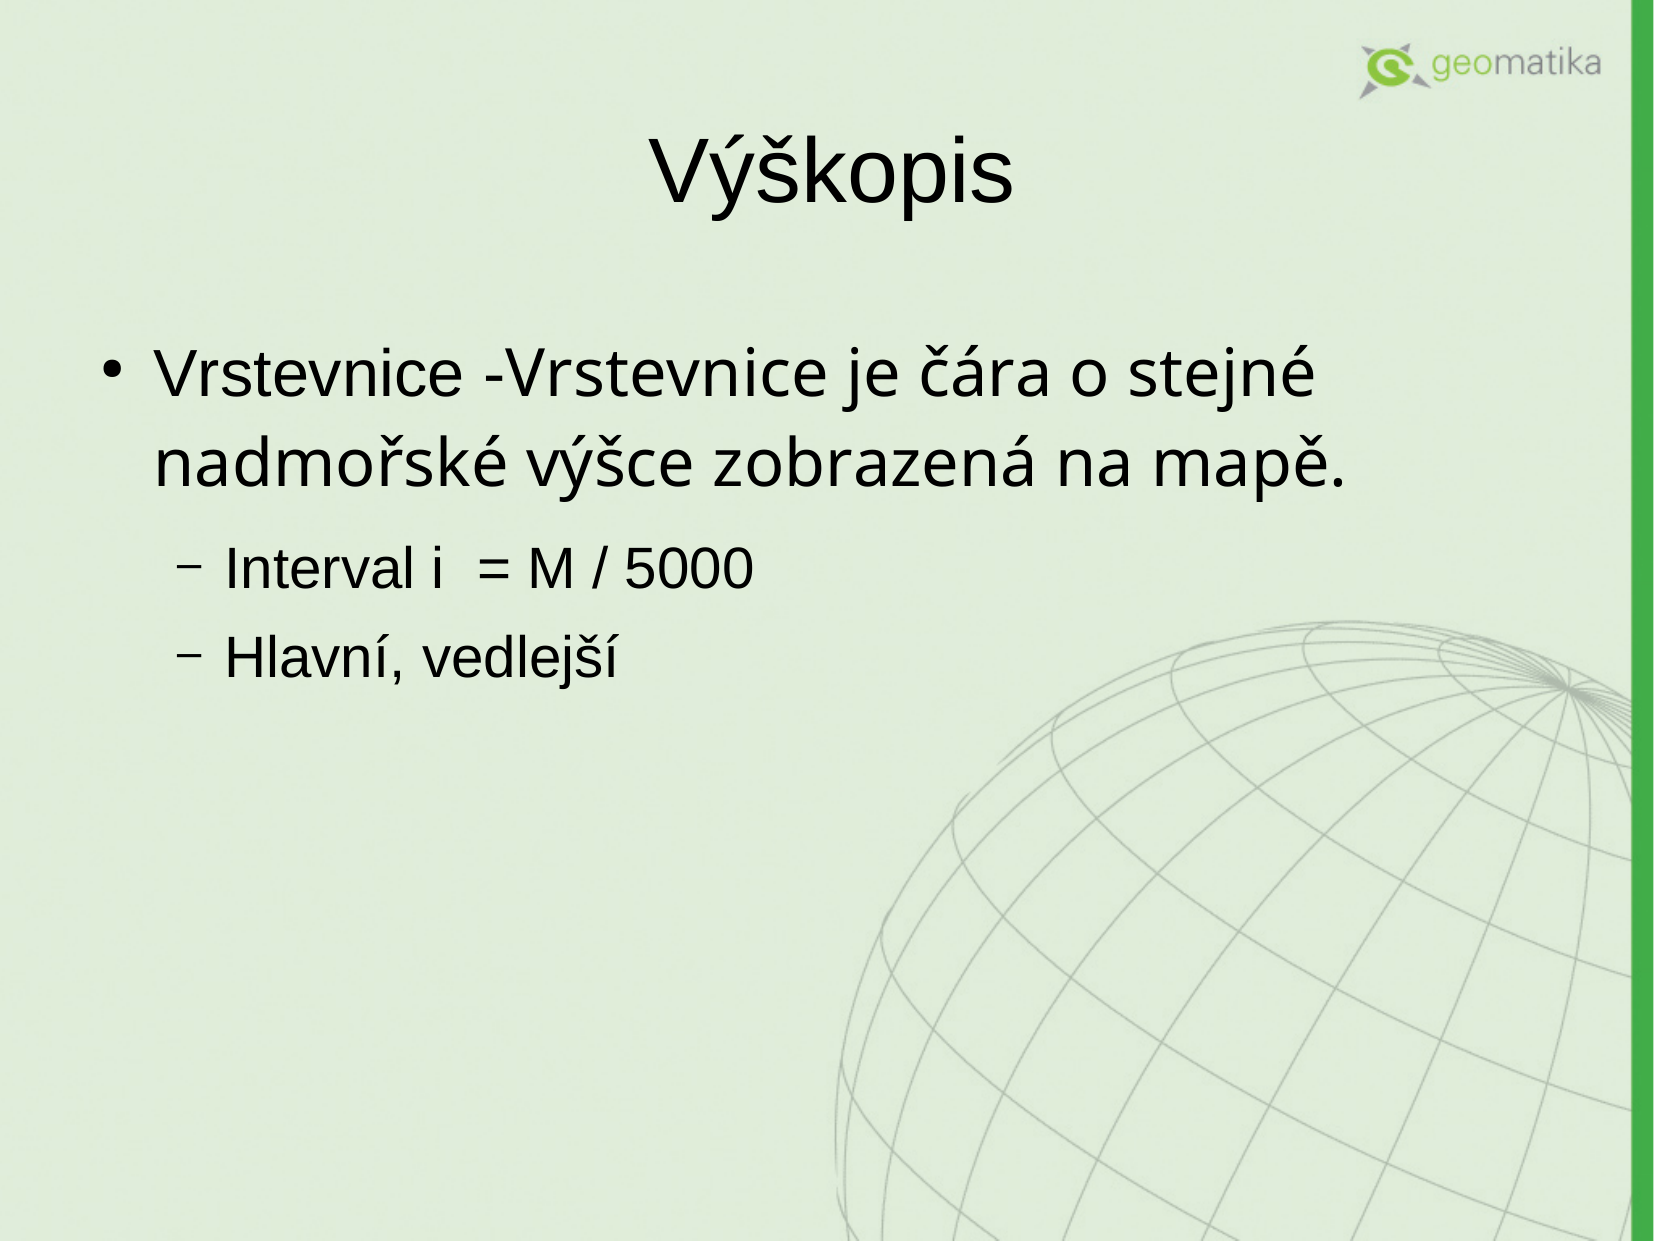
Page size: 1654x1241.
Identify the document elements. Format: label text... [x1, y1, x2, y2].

title Výškopis [88, 118, 1577, 326]
picture [0, 0, 1654, 1241]
list Vrstevnice -Vrstevnice je čára o stejné nadmořské výšce zobrazená na mapě. Interval i = M / 5000 Hlavní, vedlejší [82, 324, 1571, 1109]
